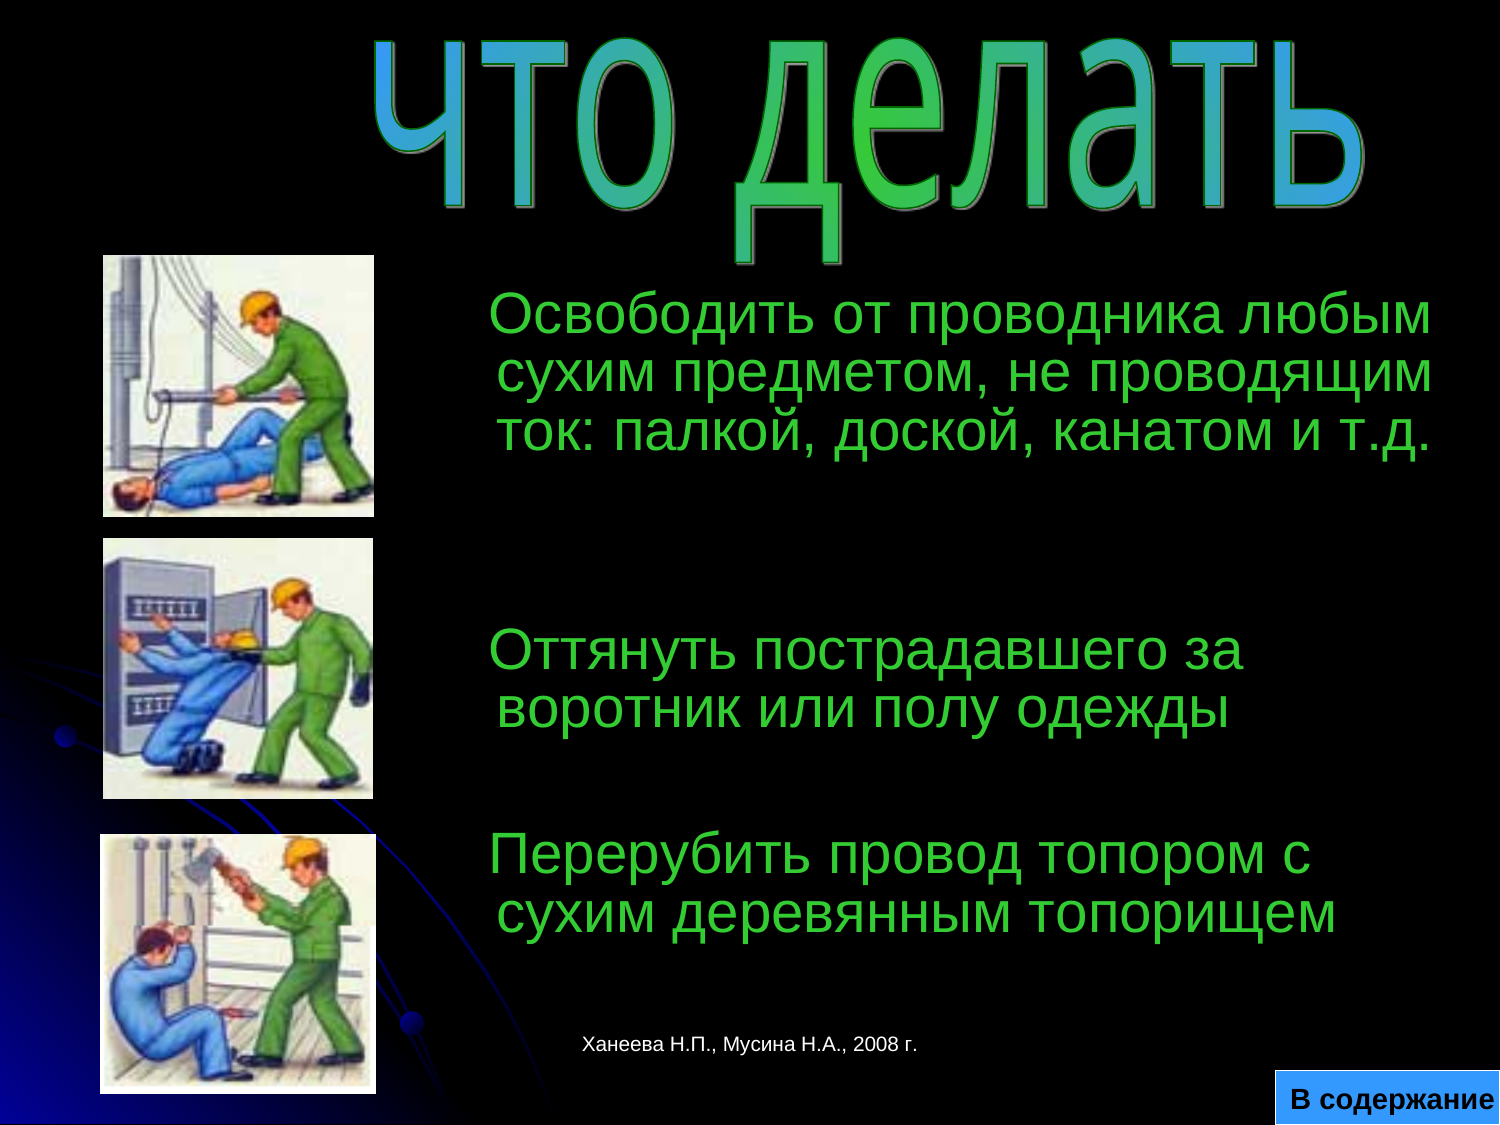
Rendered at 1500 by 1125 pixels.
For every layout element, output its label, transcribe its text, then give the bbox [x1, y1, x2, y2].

text_box что делать [577, 37, 672, 209]
text_box что делать [852, 37, 941, 209]
picture [103, 255, 374, 517]
text_box что делать [375, 41, 462, 206]
picture [103, 538, 373, 799]
text_box что делать [481, 41, 565, 206]
list Освободить от проводника любым сухим предметом, не проводящим ток: палкой, доской, канатом и т.д. Оттянуть пострадавшего за воротник или полу одежды Перерубить провод топором с сухим деревянным топорищем [425, 278, 1500, 1023]
picture [100, 834, 376, 1094]
text_box что делать [1171, 41, 1254, 206]
text_box что делать [951, 41, 1045, 208]
text_box В содержание [1275, 1070, 1500, 1125]
text_box что делать [1274, 41, 1362, 206]
text_box что делать [1069, 38, 1152, 209]
text_box что делать [735, 41, 839, 263]
